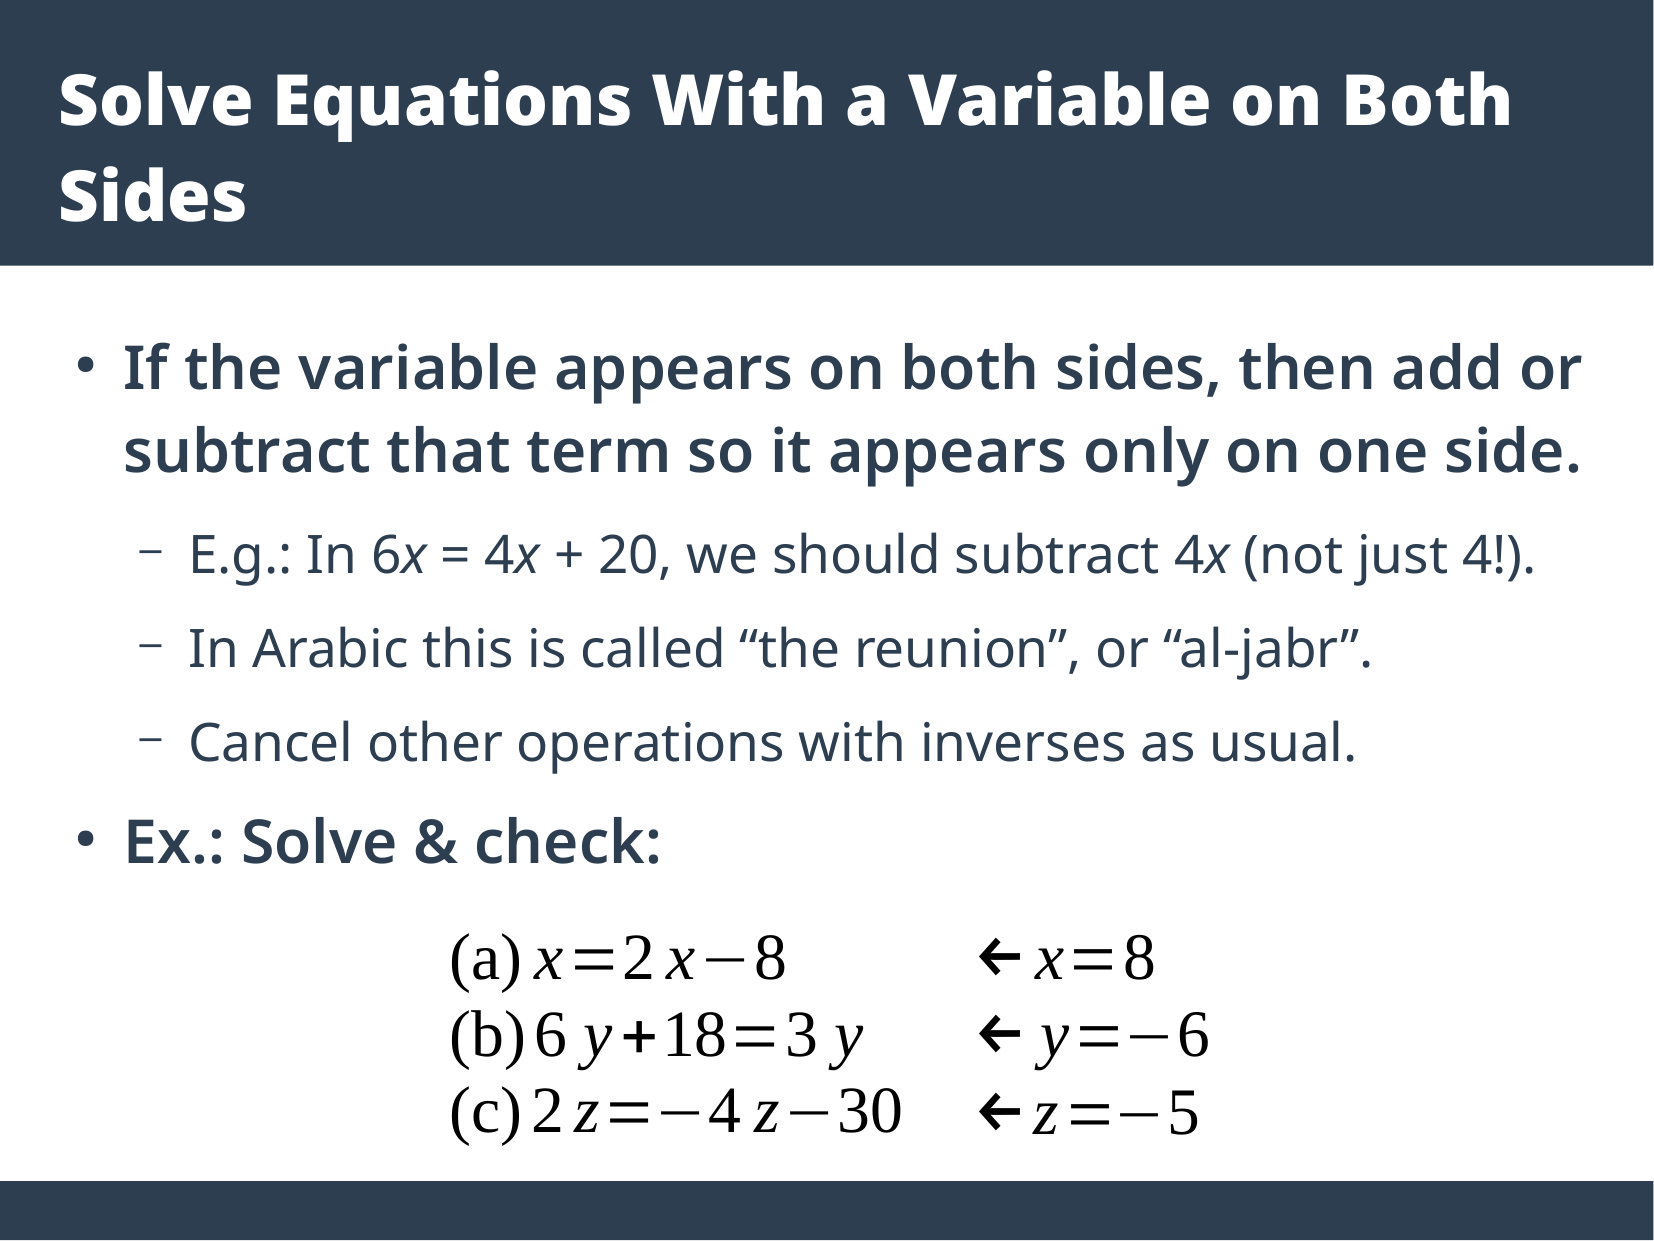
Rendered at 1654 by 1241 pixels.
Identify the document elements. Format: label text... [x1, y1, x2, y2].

title Solve Equations With a Variable on Both Sides [59, 49, 1595, 207]
chart [967, 920, 1218, 1149]
chart [443, 920, 911, 1147]
list If the variable appears on both sides, then add or subtract that term so it appears only on one side. E.g.: In 6x = 4x + 20, we should subtract 4x (not just 4!). In Arabic this is called “the reunion”, or “al-jabr”. Cancel other operations with inverses as usual. Ex.: Solve & check: [59, 324, 1595, 901]
